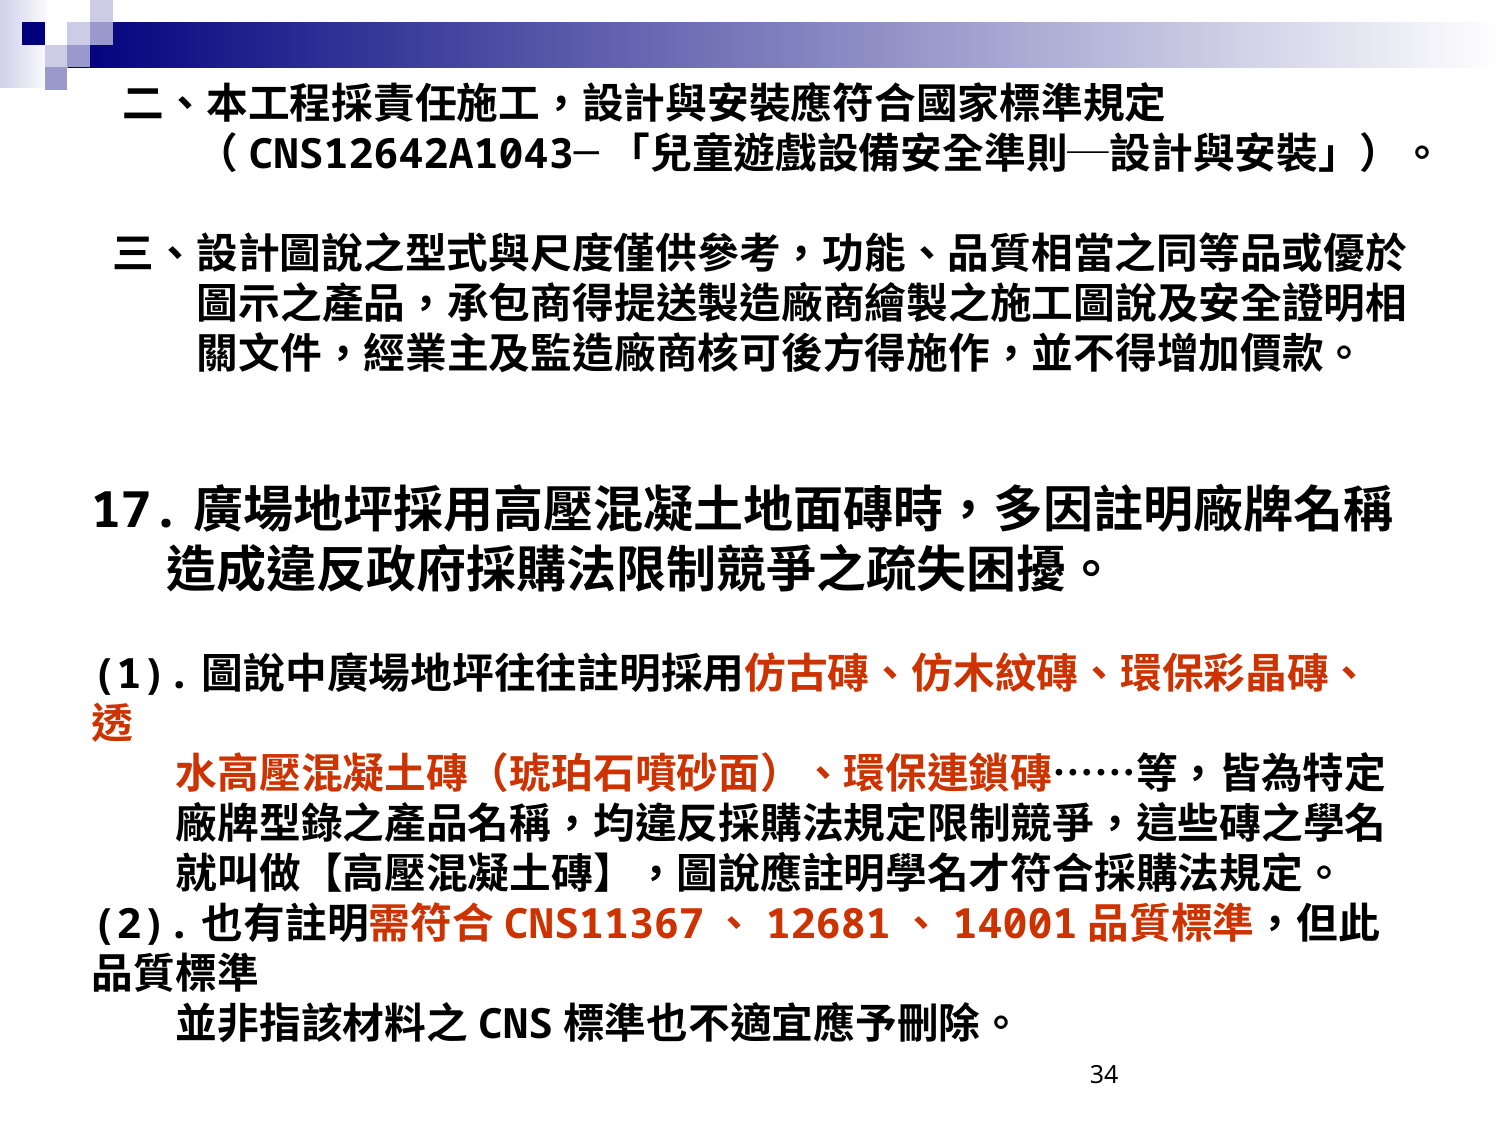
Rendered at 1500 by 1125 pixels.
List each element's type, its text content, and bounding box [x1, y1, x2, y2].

text_box 二、本工程採責任施工，設計與安裝應符合國家標準規定 （CNS12642A1043─「兒童遊戲設備安全準則─設計與安裝」）。 三、設計圖說之型式與尺度僅供參考，功能、品質相當之同等品或優於 圖示之產品，承包商得提送製造廠商繪製之施工圖說及安全證明相 關文件，經業主及監造廠商核可後方得施作，並不得增加價款。 17.廣場地坪採用高壓混凝土地面磚時，多因註明廠牌名稱 造成違反政府採購法限制競爭之疏失困擾。 (1).圖說中廣場地坪往往註明採用仿古磚、仿木紋磚、環保彩晶磚、透 水高壓混凝土磚（琥珀石噴砂面）、環保連鎖磚……等，皆為特定 廠牌型錄之產品名稱，均違反採購法規定限制競爭，這些磚之學名 就叫做【高壓混凝土磚】，圖說應註明學名才符合採購法規定。 (2).也有註明需符合CNS11367、12681、14001品質標準，但此品質標準 並非指該材料之CNS標準也不適宜應予刪除。 [77, 69, 1423, 1125]
